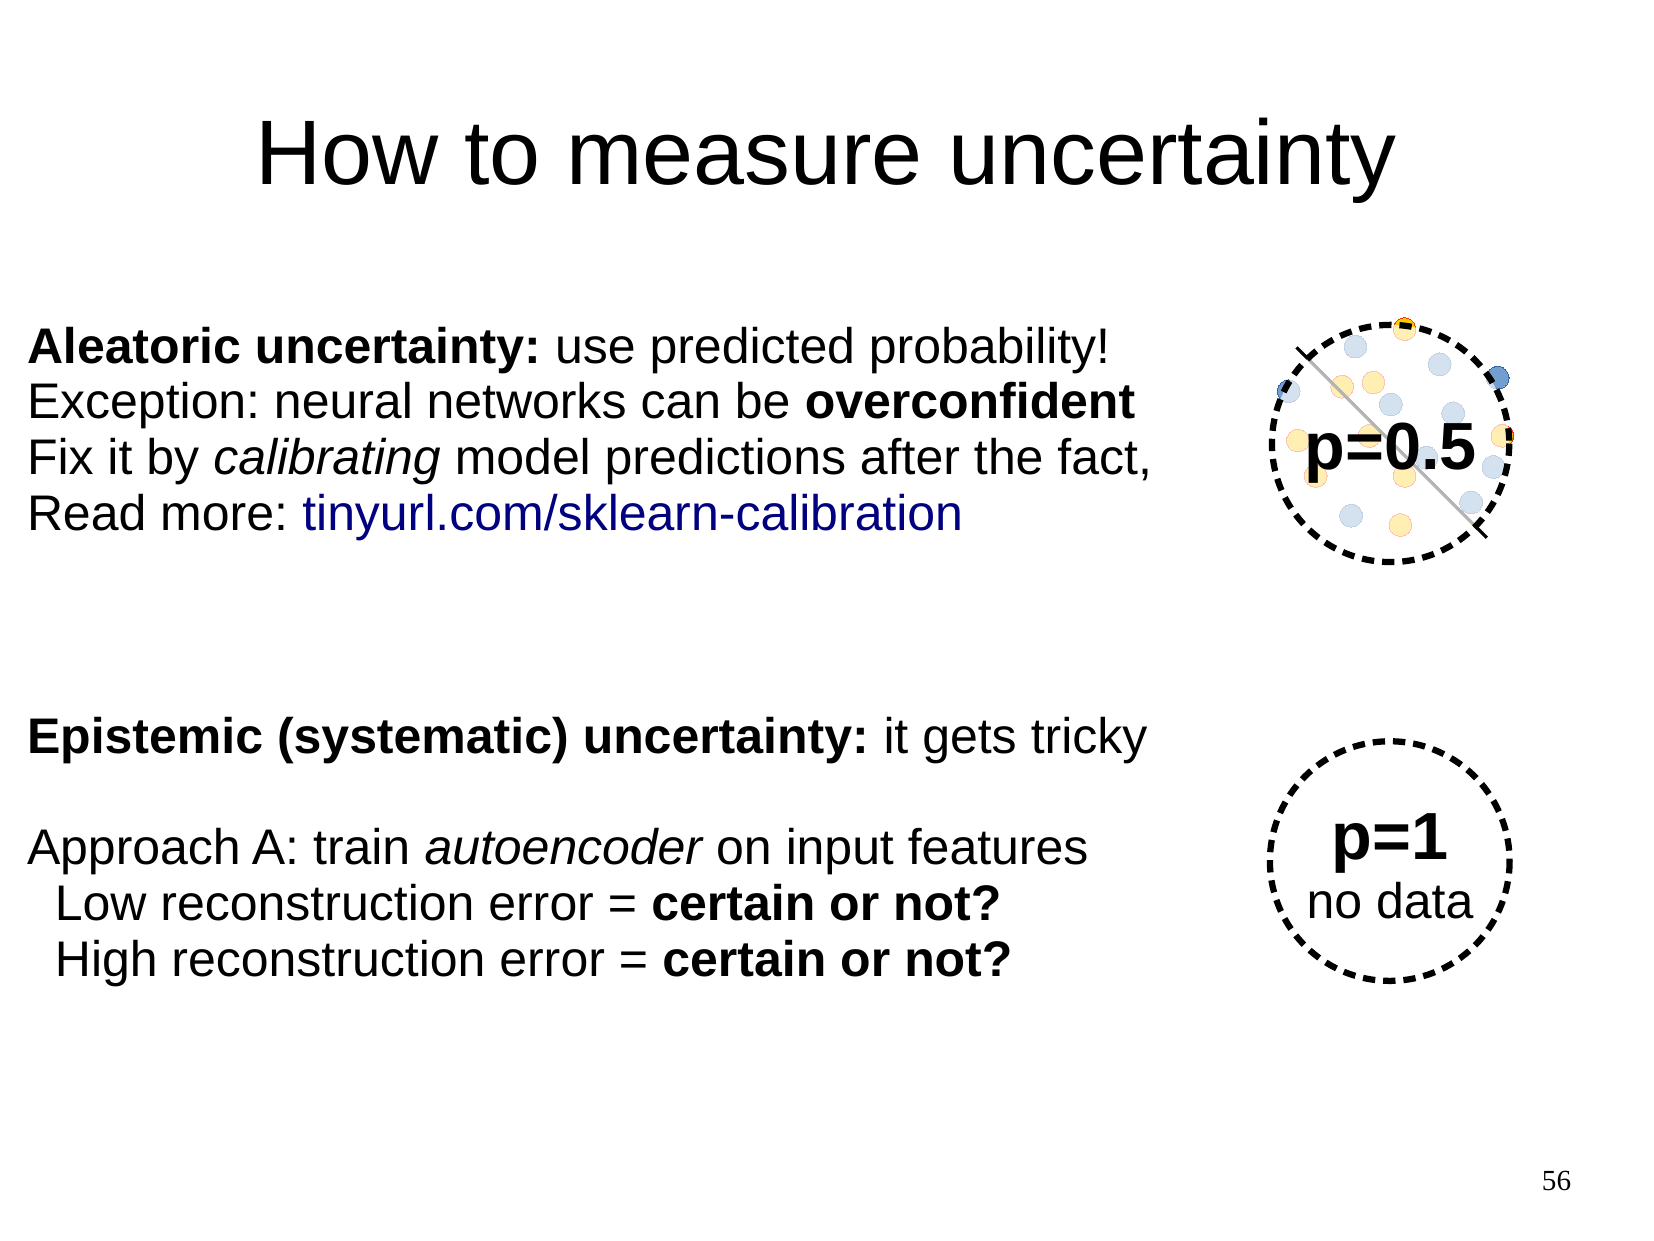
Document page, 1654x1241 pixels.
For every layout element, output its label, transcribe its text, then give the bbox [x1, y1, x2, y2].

text_box [1363, 559, 1418, 563]
text_box [1344, 741, 1435, 750]
text_box p=1 no data [1270, 750, 1510, 978]
text_box p=0.5 [1272, 333, 1510, 559]
title How to measure uncertainty [82, 49, 1571, 169]
text_box [1510, 427, 1514, 445]
text_box [1347, 317, 1434, 333]
text_box Aleatoric uncertainty: use predicted probability! Exception: neural networks can be overconfident Fix it by calibrating model predictions after the fact, Read more: tinyurl.com/sklearn-calibration Epistemic (systematic) uncertainty: it gets tricky Approach A: train autoencoder on input features Low reconstruction error = certain or not? High reconstruction error = certain or not? [27, 169, 1636, 1241]
